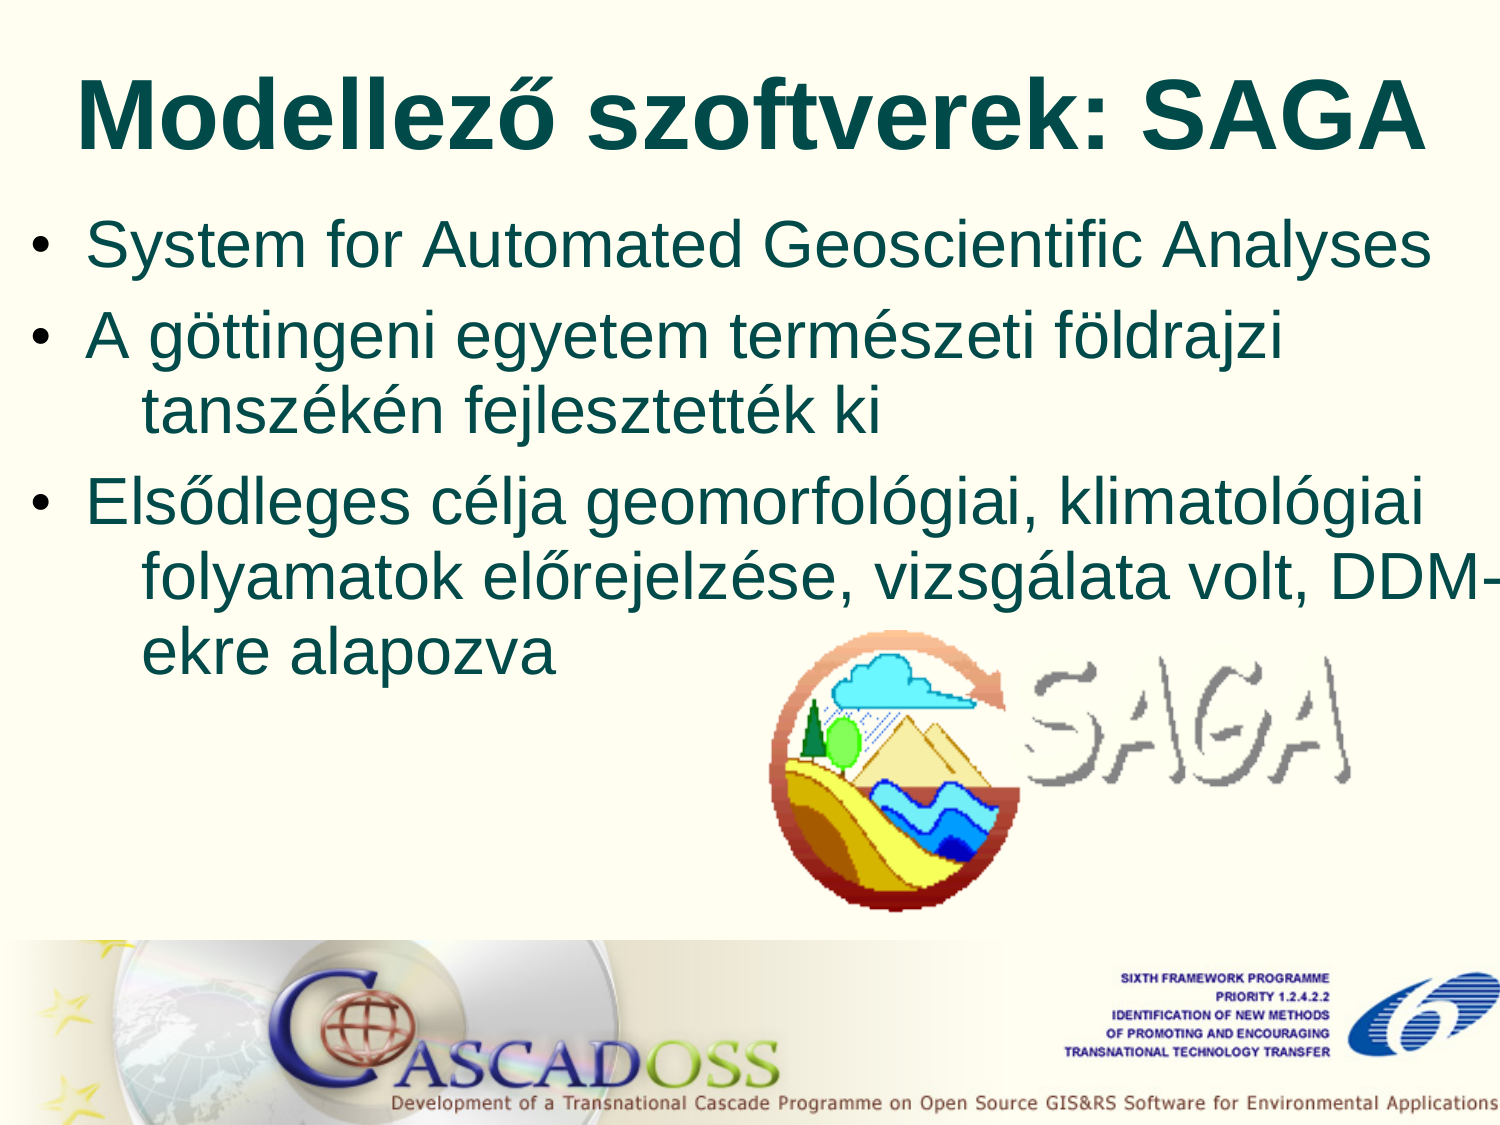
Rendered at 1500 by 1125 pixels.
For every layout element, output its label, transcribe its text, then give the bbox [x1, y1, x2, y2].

list System for Automated Geoscientific Analyses A göttingeni egyetem természeti földrajzi tanszékén fejlesztették ki Elsődleges célja geomorfológiai, klimatológiai folyamatok előrejelzése, vizsgálata volt, DDM-ekre alapozva [29, 206, 1500, 889]
title Modellező szoftverek: SAGA [29, 28, 1477, 201]
picture [767, 630, 1366, 916]
picture [0, 940, 1500, 1125]
